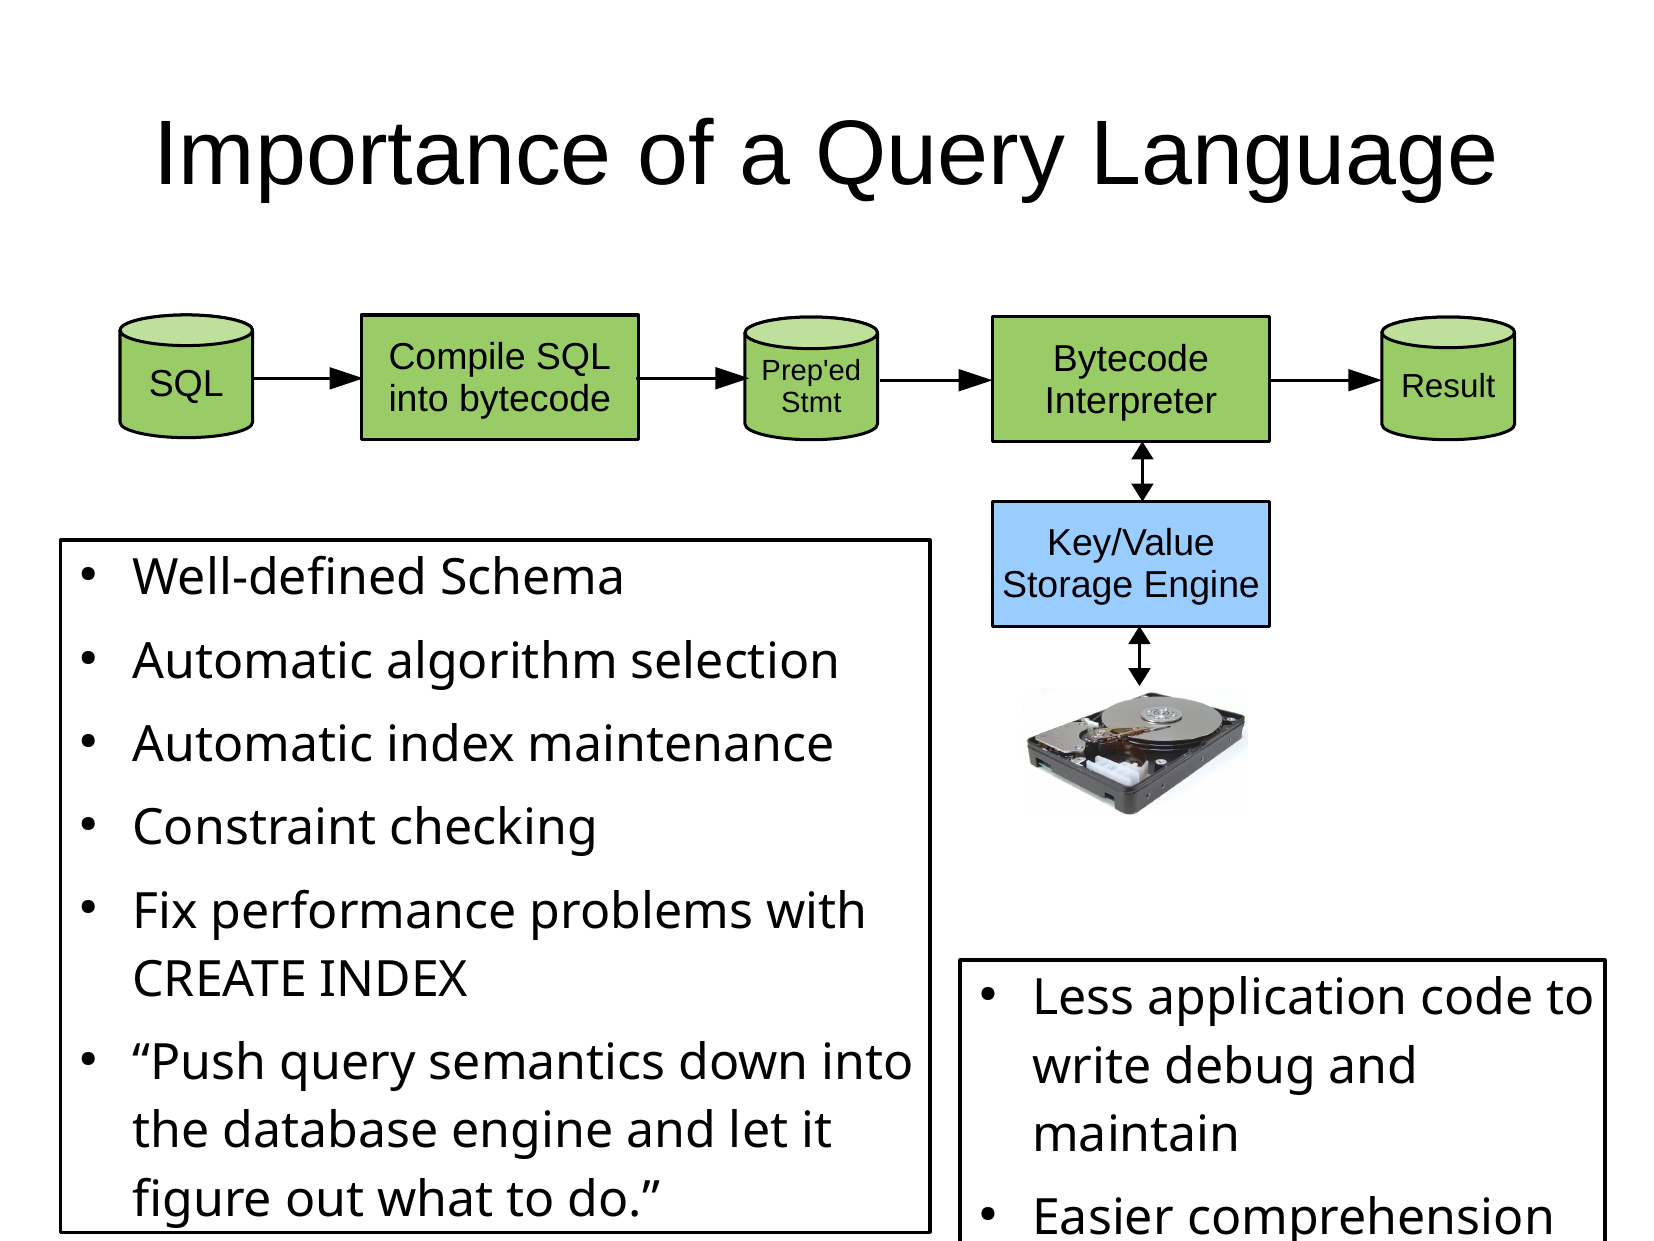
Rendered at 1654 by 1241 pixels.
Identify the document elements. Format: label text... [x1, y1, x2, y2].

text_box Prep'ed Stmt [744, 333, 878, 440]
text_box Result [1381, 333, 1515, 440]
text_box SQL [120, 332, 253, 438]
title Importance of a Query Language [82, 49, 1571, 257]
text_box Compile SQL into bytecode [361, 315, 639, 440]
text_box Key/Value Storage Engine [992, 501, 1270, 627]
text_box Bytecode Interpreter [992, 316, 1270, 442]
list Well-defined Schema Automatic algorithm selection Automatic index maintenance Constraint checking Fix performance problems with CREATE INDEX “Push query semantics down into the database engine and let it figure out what to do.” [60, 540, 931, 1183]
picture [1022, 688, 1248, 817]
list Less application code to write debug and maintain Easier comprehension [960, 960, 1606, 1186]
